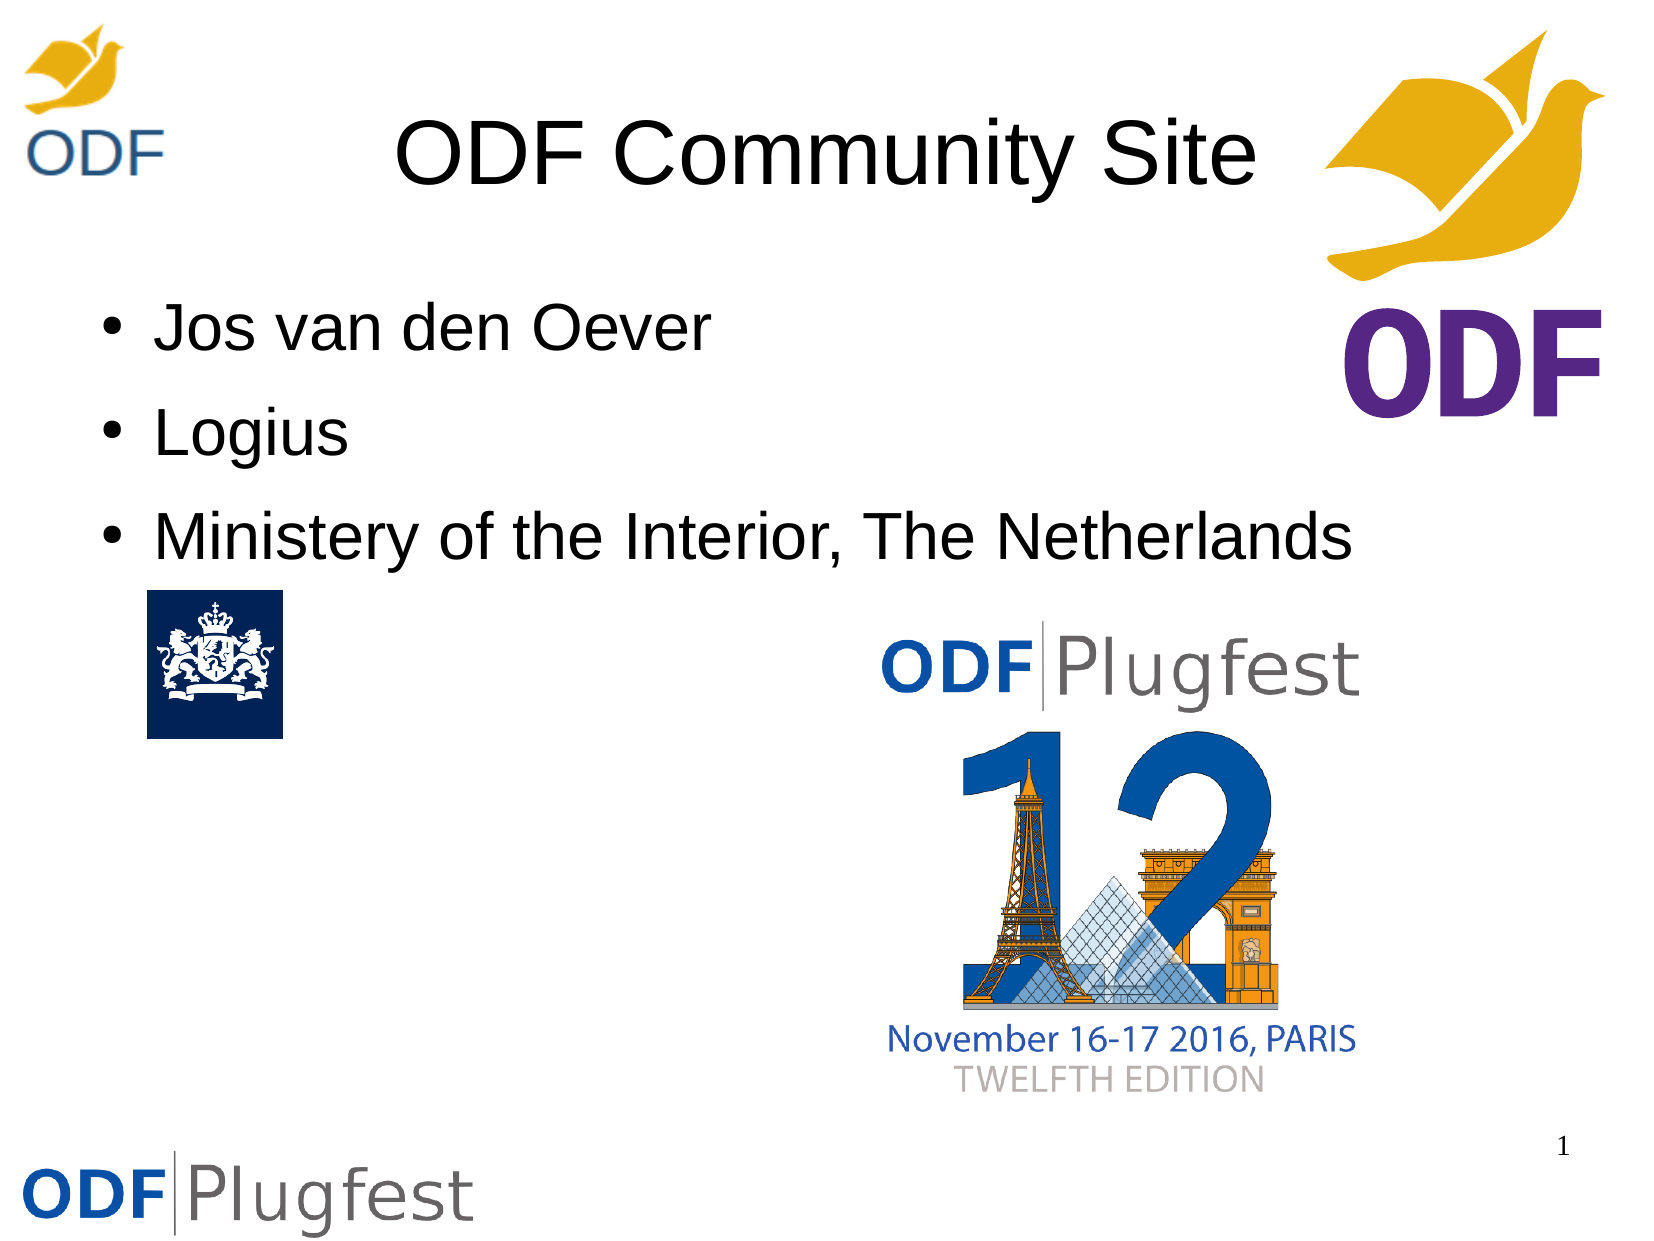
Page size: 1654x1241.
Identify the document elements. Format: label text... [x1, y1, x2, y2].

list Jos van den Oever Logius Ministery of the Interior, The Netherlands [82, 290, 1571, 1010]
picture [1324, 29, 1625, 420]
picture [882, 620, 1359, 1092]
picture [147, 590, 283, 739]
picture [23, 1150, 473, 1241]
title ODF Community Site [82, 49, 1324, 257]
picture [0, 0, 216, 218]
